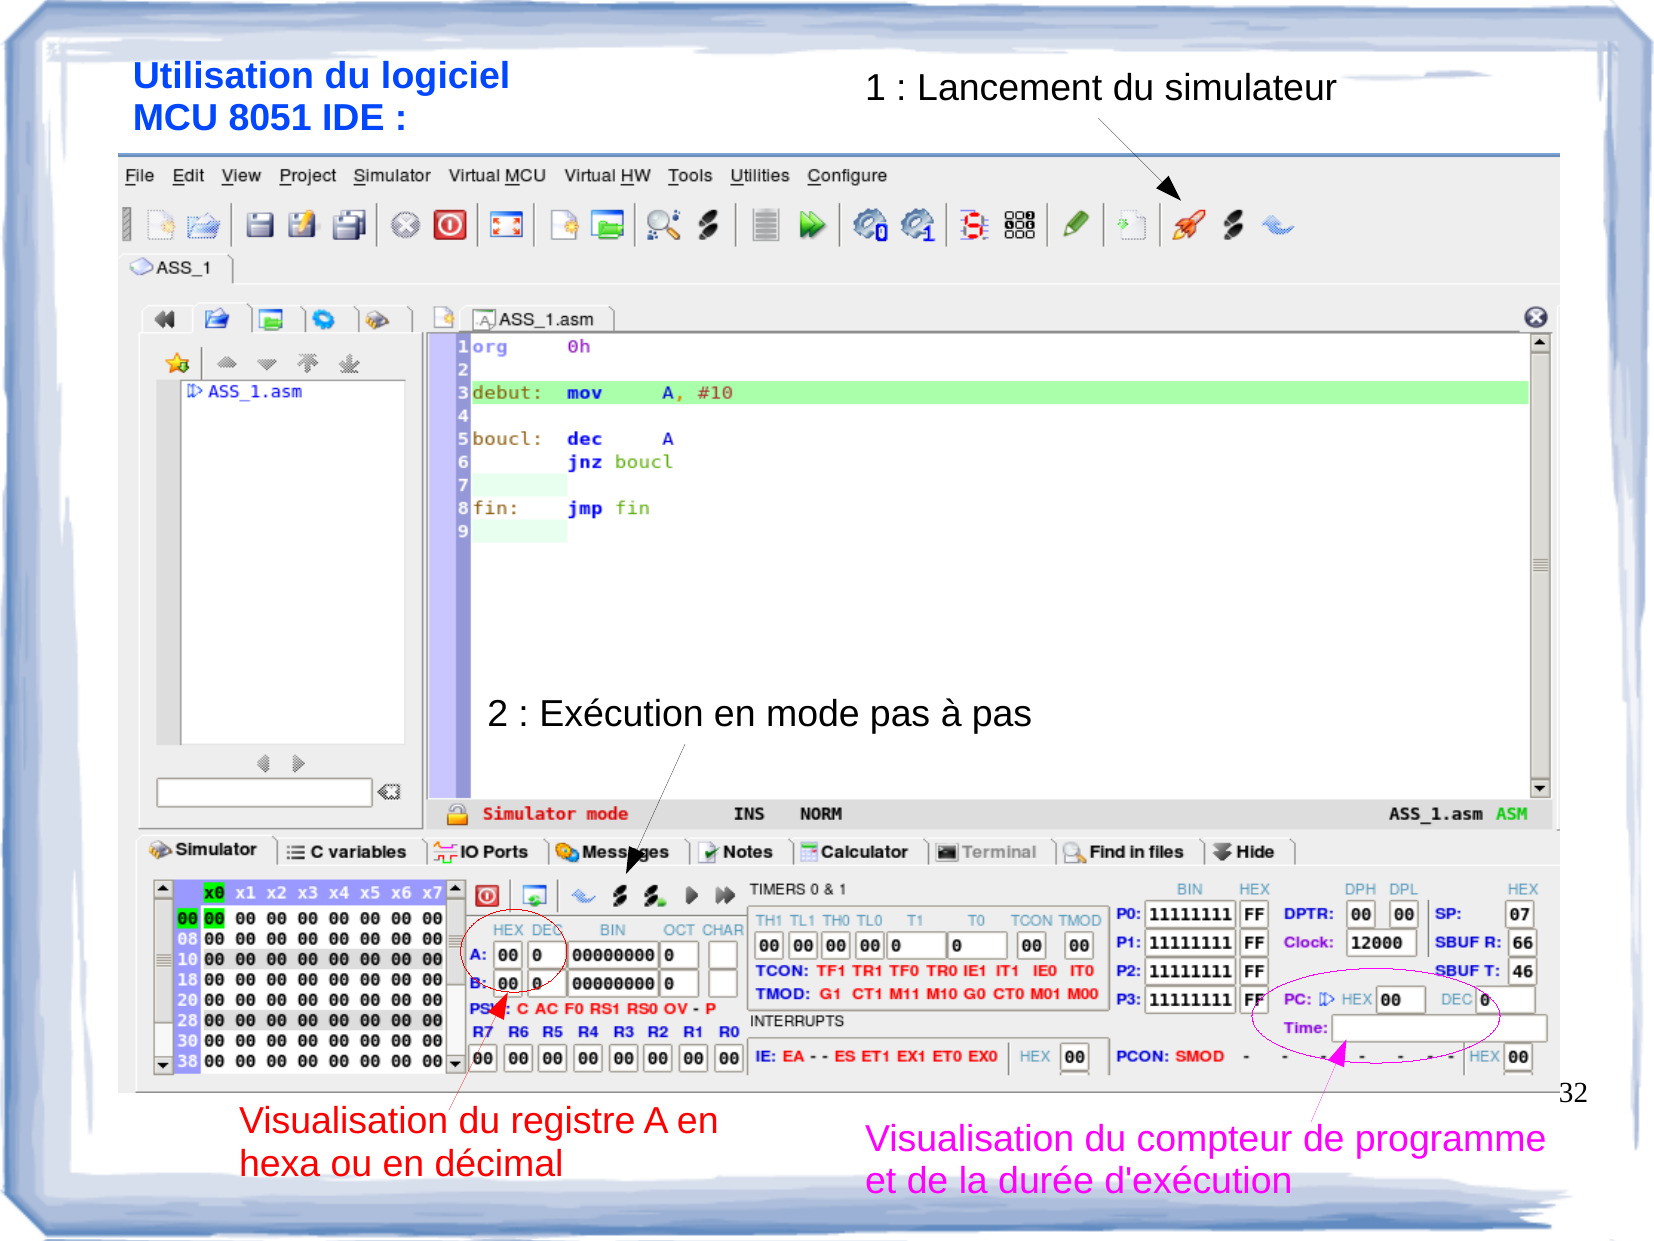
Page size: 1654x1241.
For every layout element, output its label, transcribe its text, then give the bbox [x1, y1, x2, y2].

text_box Visualisation du compteur de programme et de la durée d'exécution [850, 1110, 1595, 1210]
text_box 2 : Exécution en mode pas à pas [472, 685, 1063, 742]
text_box 1 : Lancement du simulateur [850, 59, 1394, 116]
text_box Visualisation du registre A en hexa ou en décimal [224, 1092, 792, 1192]
text_box Utilisation du logiciel MCU 8051 IDE : [118, 47, 792, 147]
picture [0, 0, 1654, 1241]
